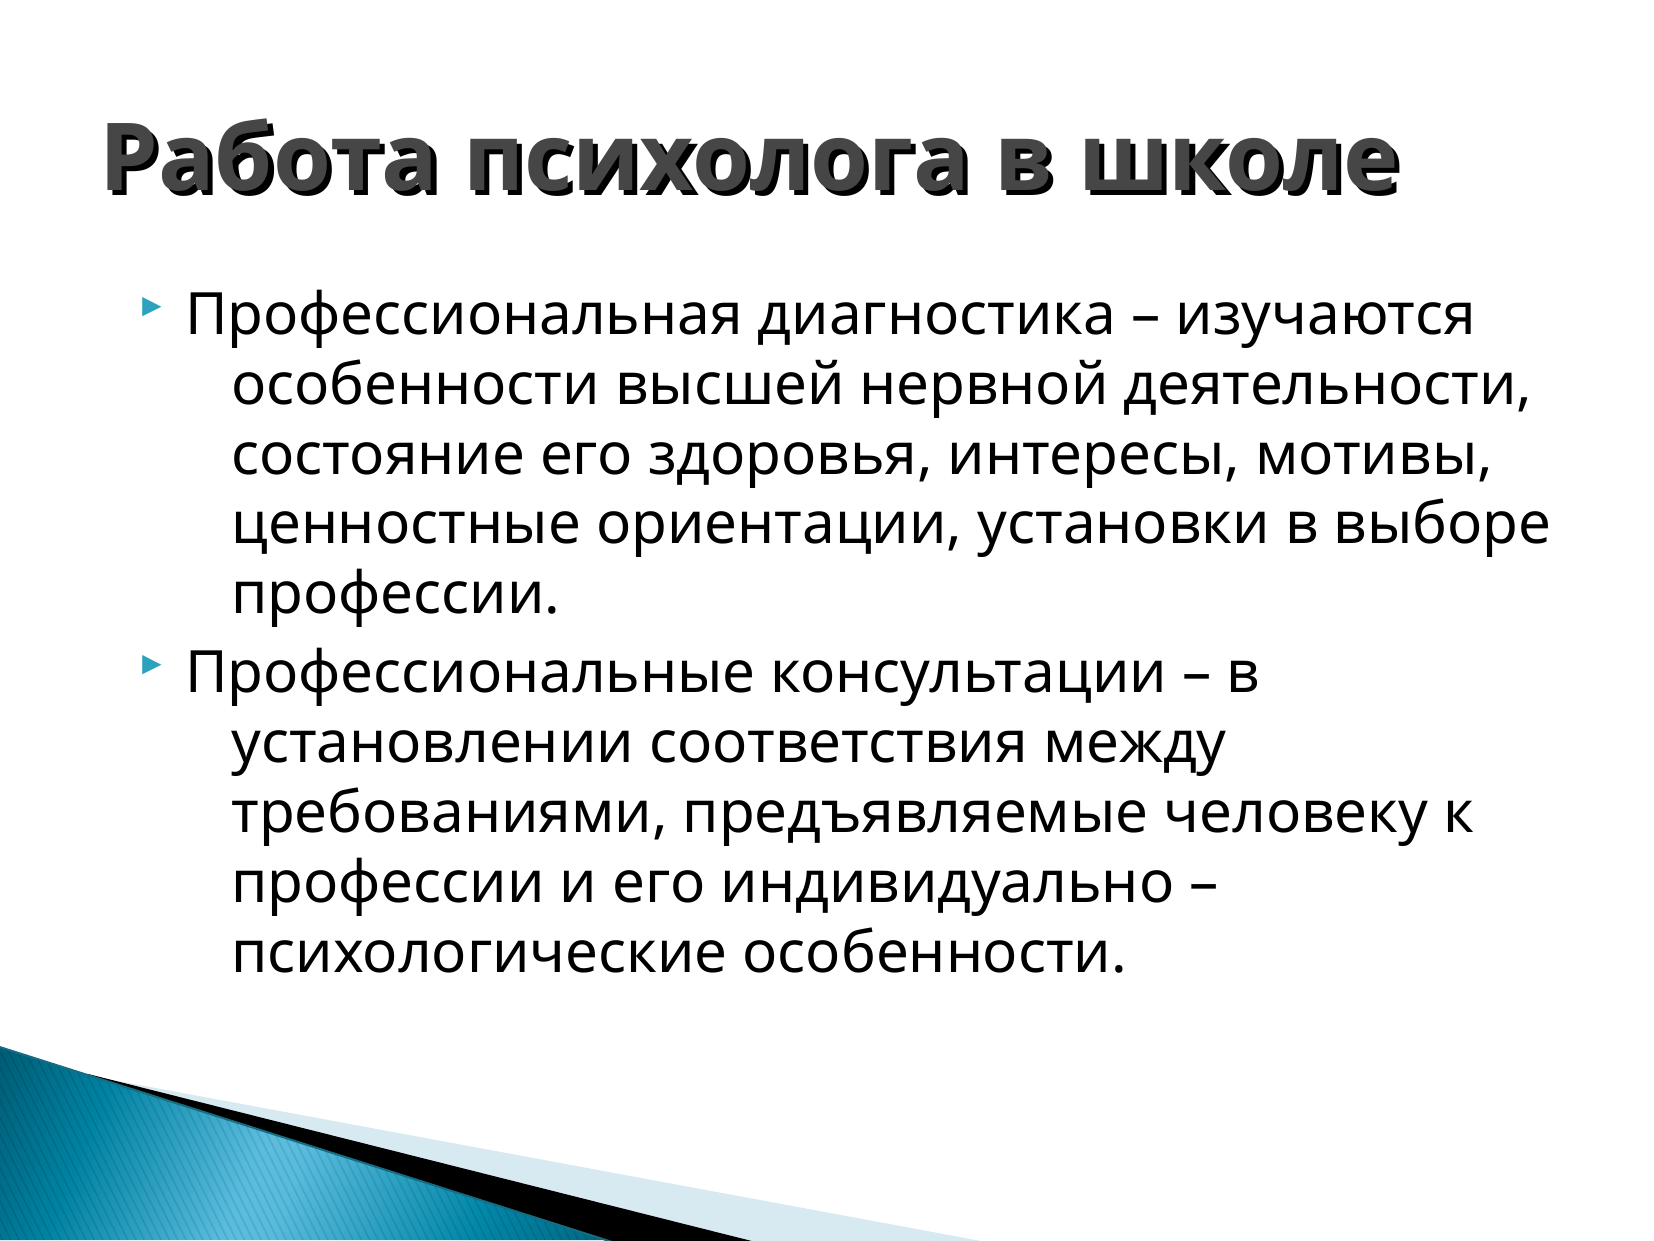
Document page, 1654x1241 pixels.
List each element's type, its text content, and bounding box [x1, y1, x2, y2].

title Работа психолога в школе [82, 49, 1571, 257]
list Профессиональная диагностика – изучаются особенности высшей нервной деятельности, состояние его здоровья, интересы, мотивы, ценностные ориентации, установки в выборе профессии. Профессиональные консультации – в установлении соответствия между требованиями, предъявляемые человеку к профессии и его индивидуально – психологические особенности. [82, 267, 1571, 1087]
